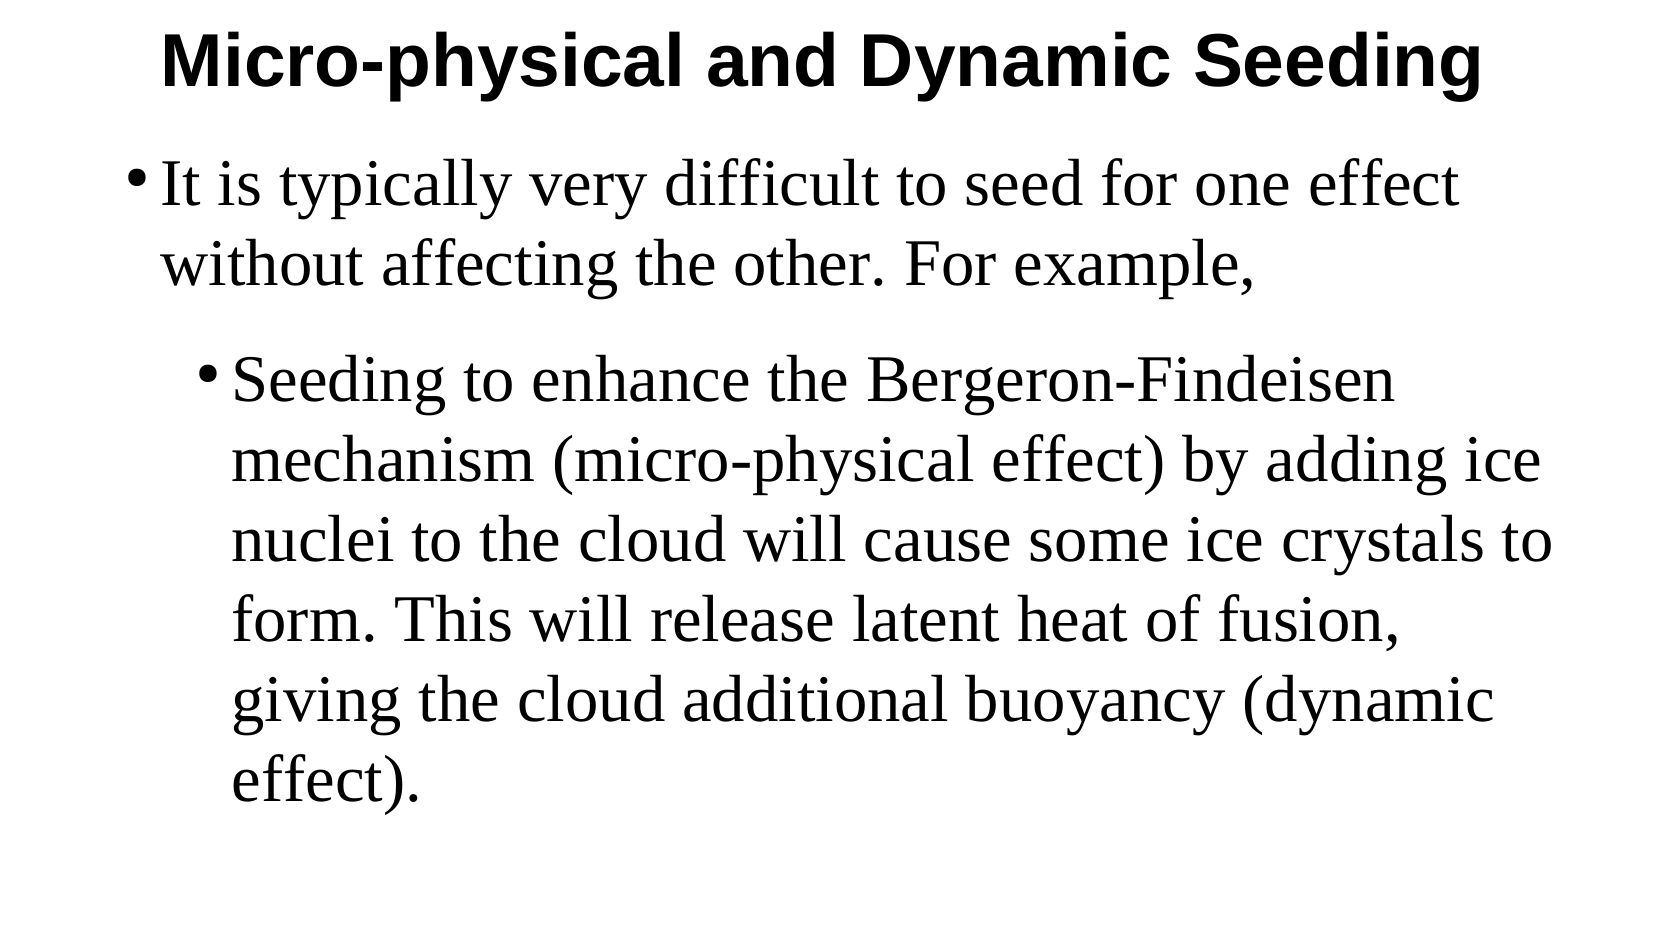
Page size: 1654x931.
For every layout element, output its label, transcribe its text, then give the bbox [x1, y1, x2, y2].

title Micro-physical and Dynamic Seeding [0, 5, 1651, 107]
text_box It is typically very difficult to seed for one effect without affecting the other. For example, Seeding to enhance the Bergeron-Findeisen mechanism (micro-physical effect) by adding ice nuclei to the cloud will cause some ice crystals to form. This will release latent heat of fusion, giving the cloud additional buoyancy (dynamic effect). [96, 131, 1585, 823]
